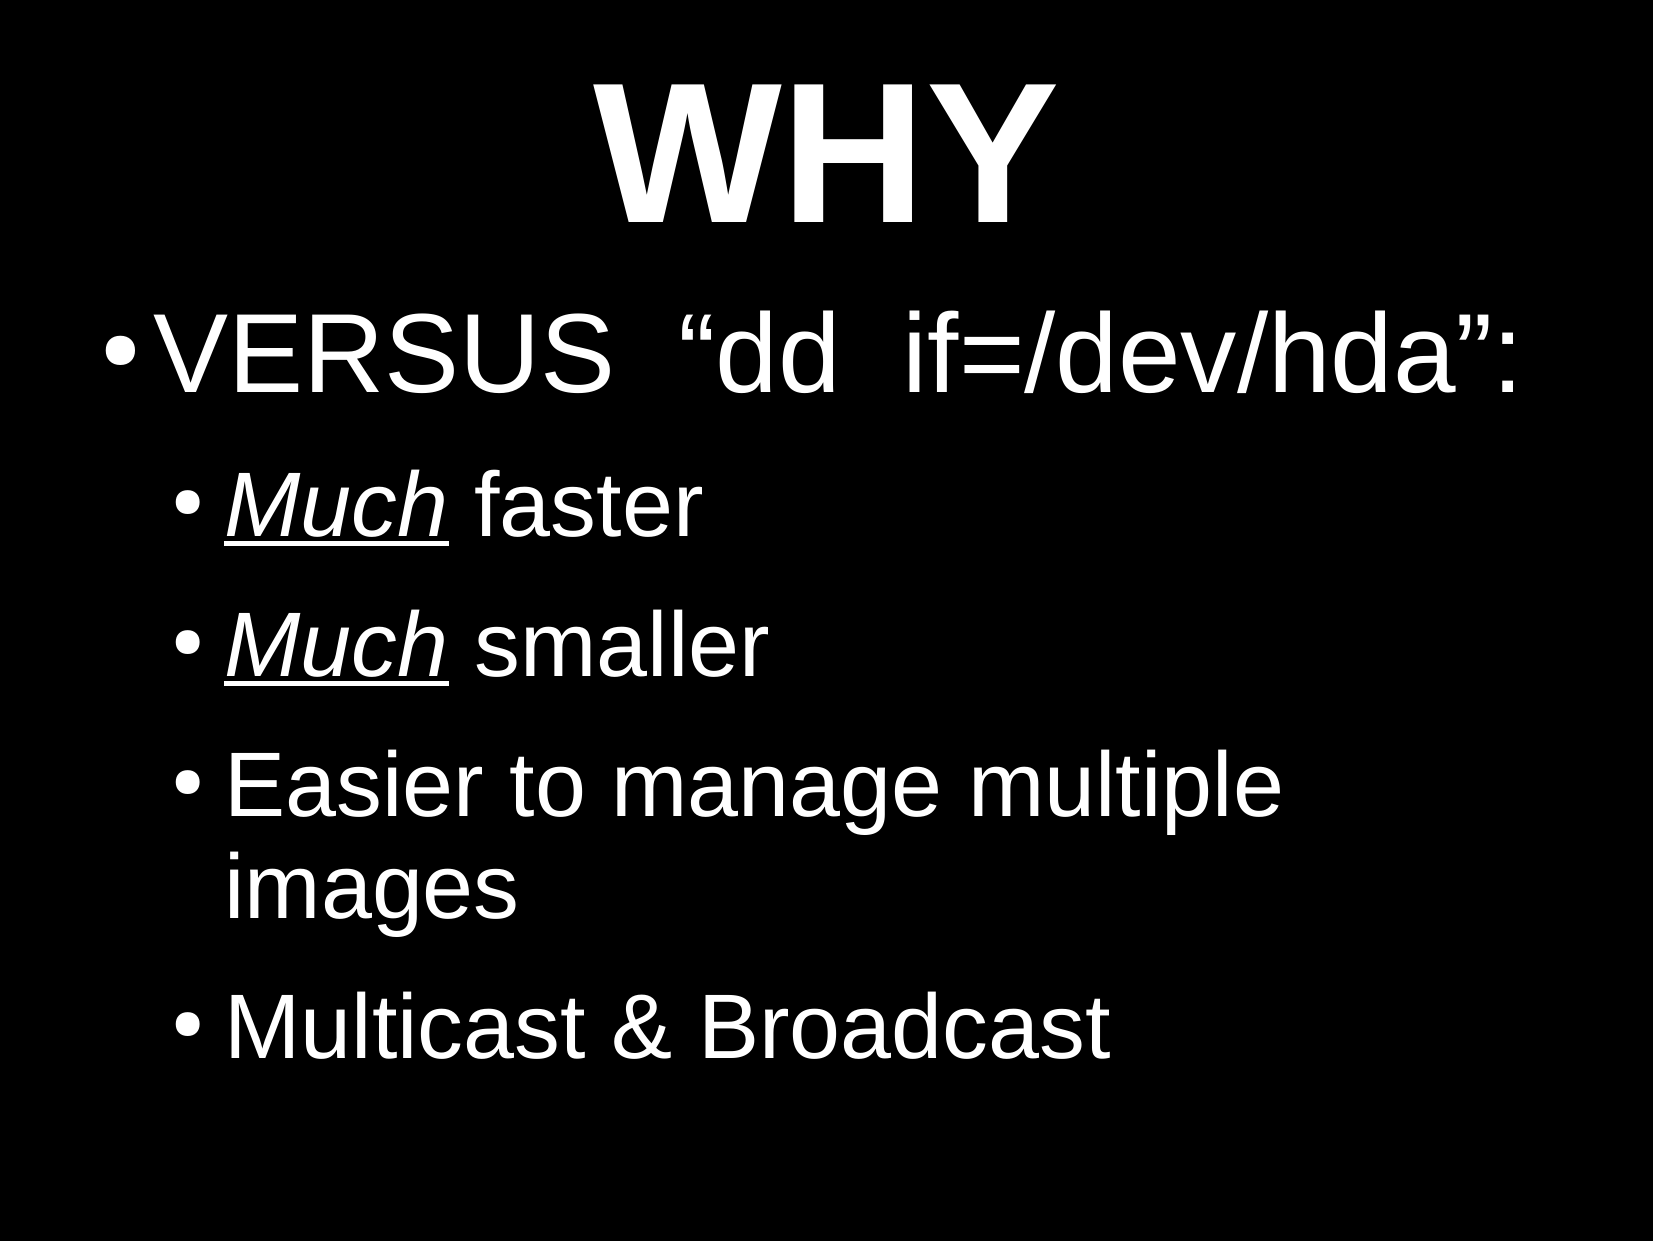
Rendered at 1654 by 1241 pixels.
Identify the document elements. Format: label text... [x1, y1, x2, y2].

list VERSUS “dd if=/dev/hda”: Much faster Much smaller Easier to manage multiple images Multicast & Broadcast [82, 290, 1571, 1194]
title WHY [82, 41, 1571, 265]
